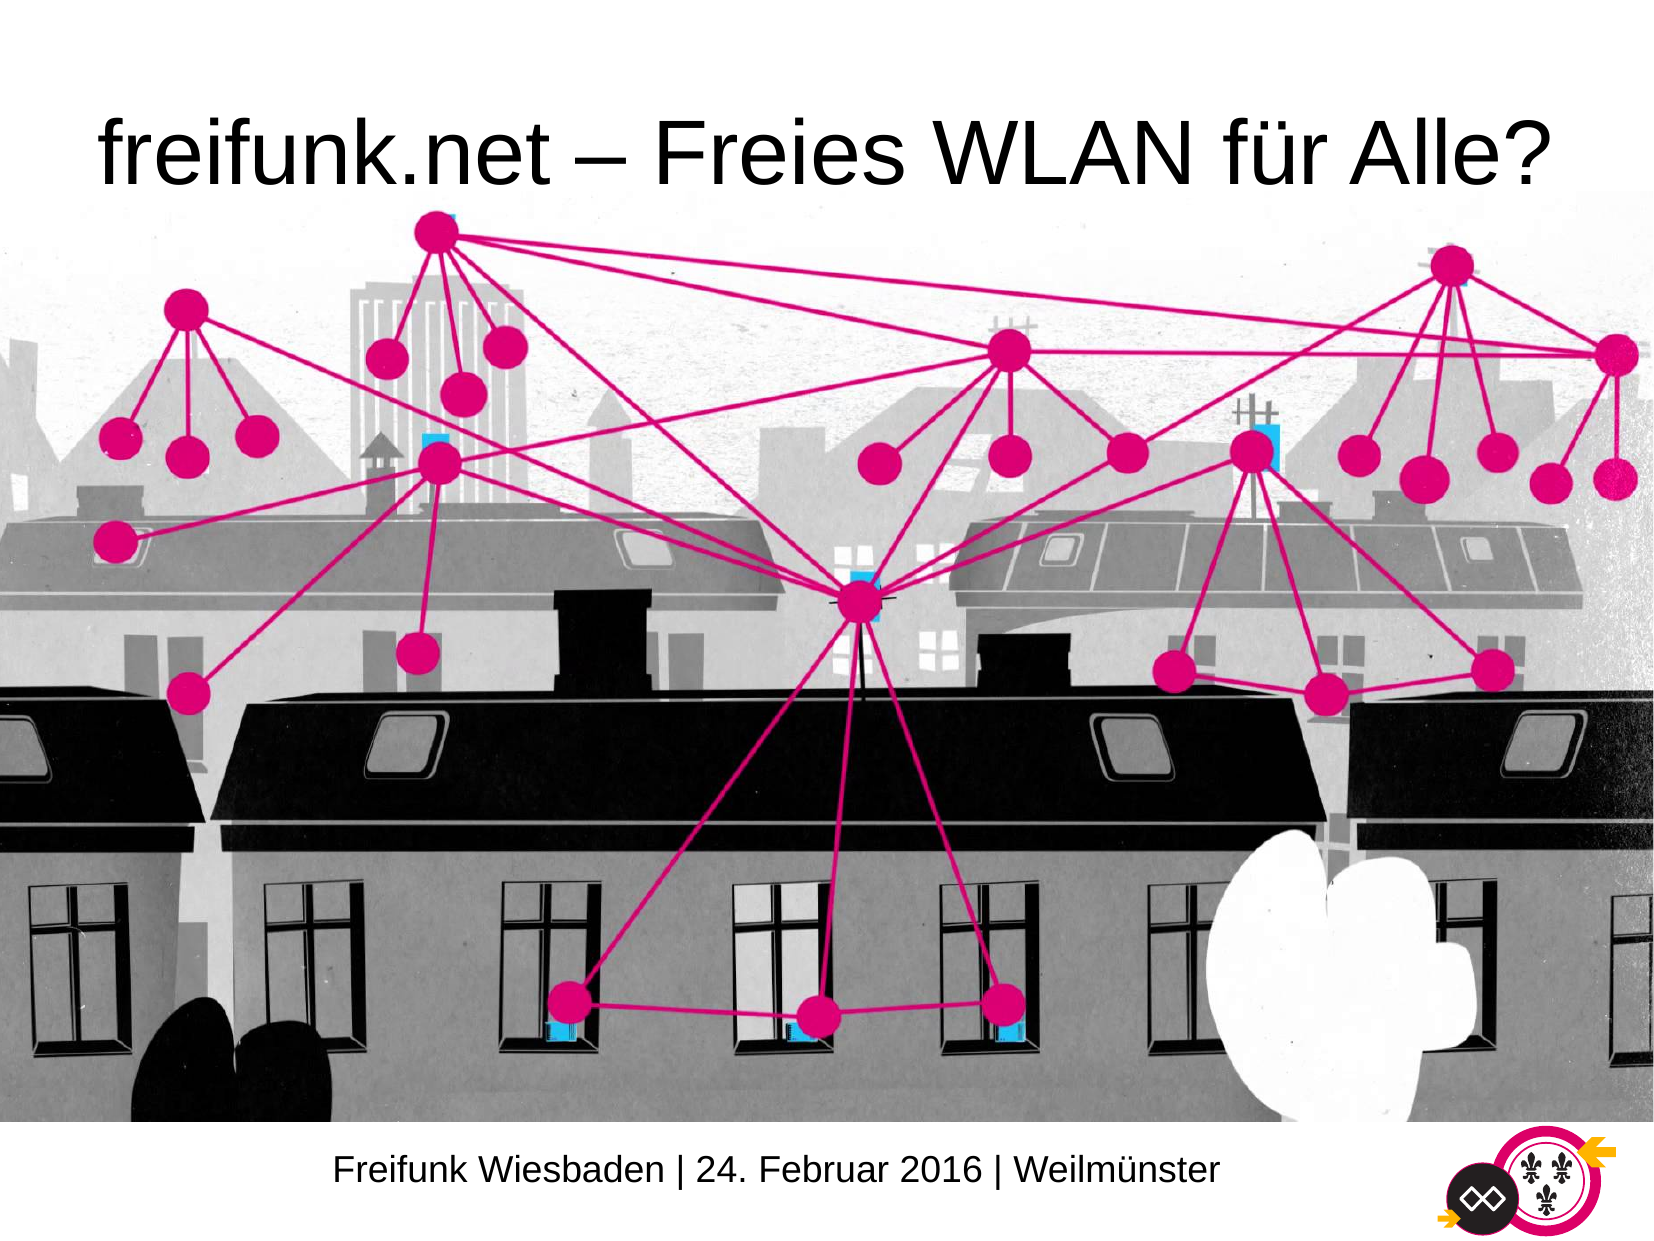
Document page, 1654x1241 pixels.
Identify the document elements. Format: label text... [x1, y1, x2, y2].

title freifunk.net – Freies WLAN für Alle? [82, 49, 1571, 191]
text_box Freifunk Wiesbaden | 24. Februar 2016 | Weilmünster [317, 1141, 1435, 1217]
picture [0, 191, 1654, 1241]
